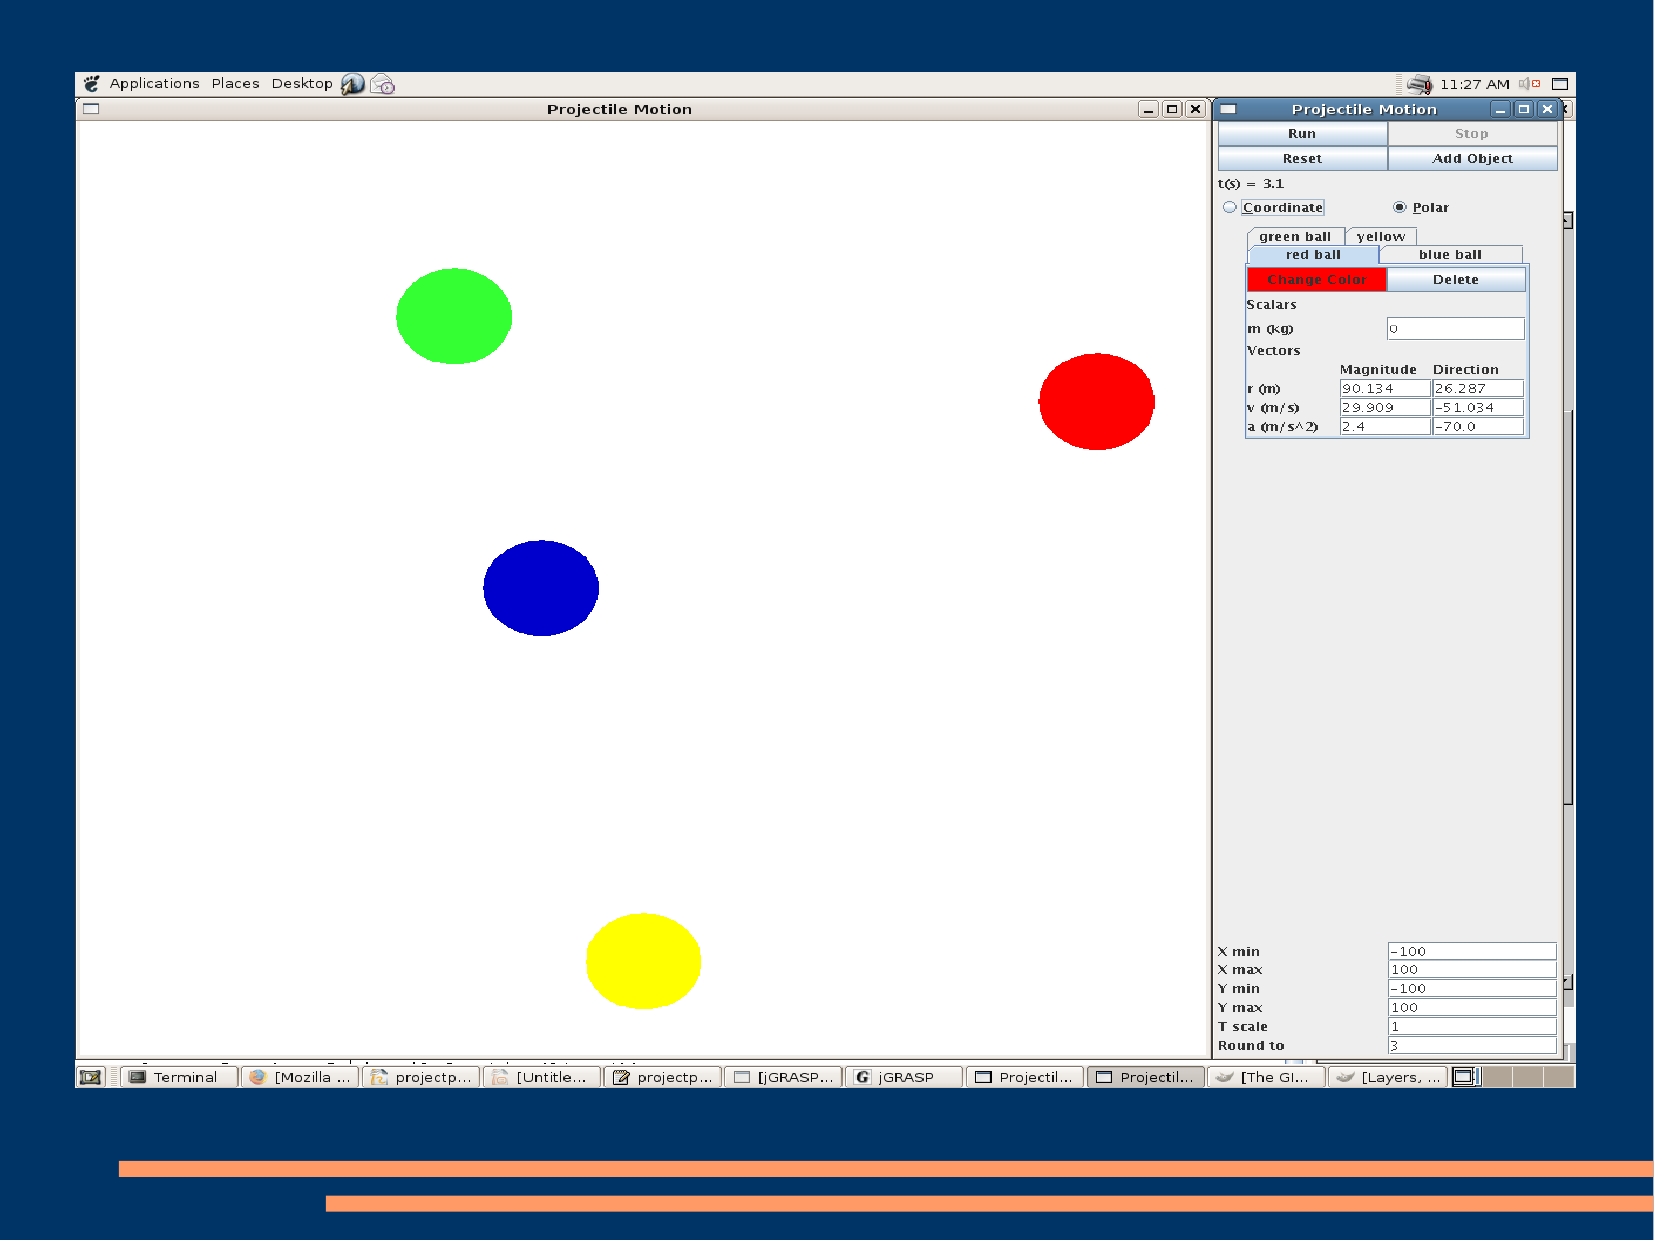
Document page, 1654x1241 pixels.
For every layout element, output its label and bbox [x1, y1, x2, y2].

picture [75, 72, 1576, 1088]
